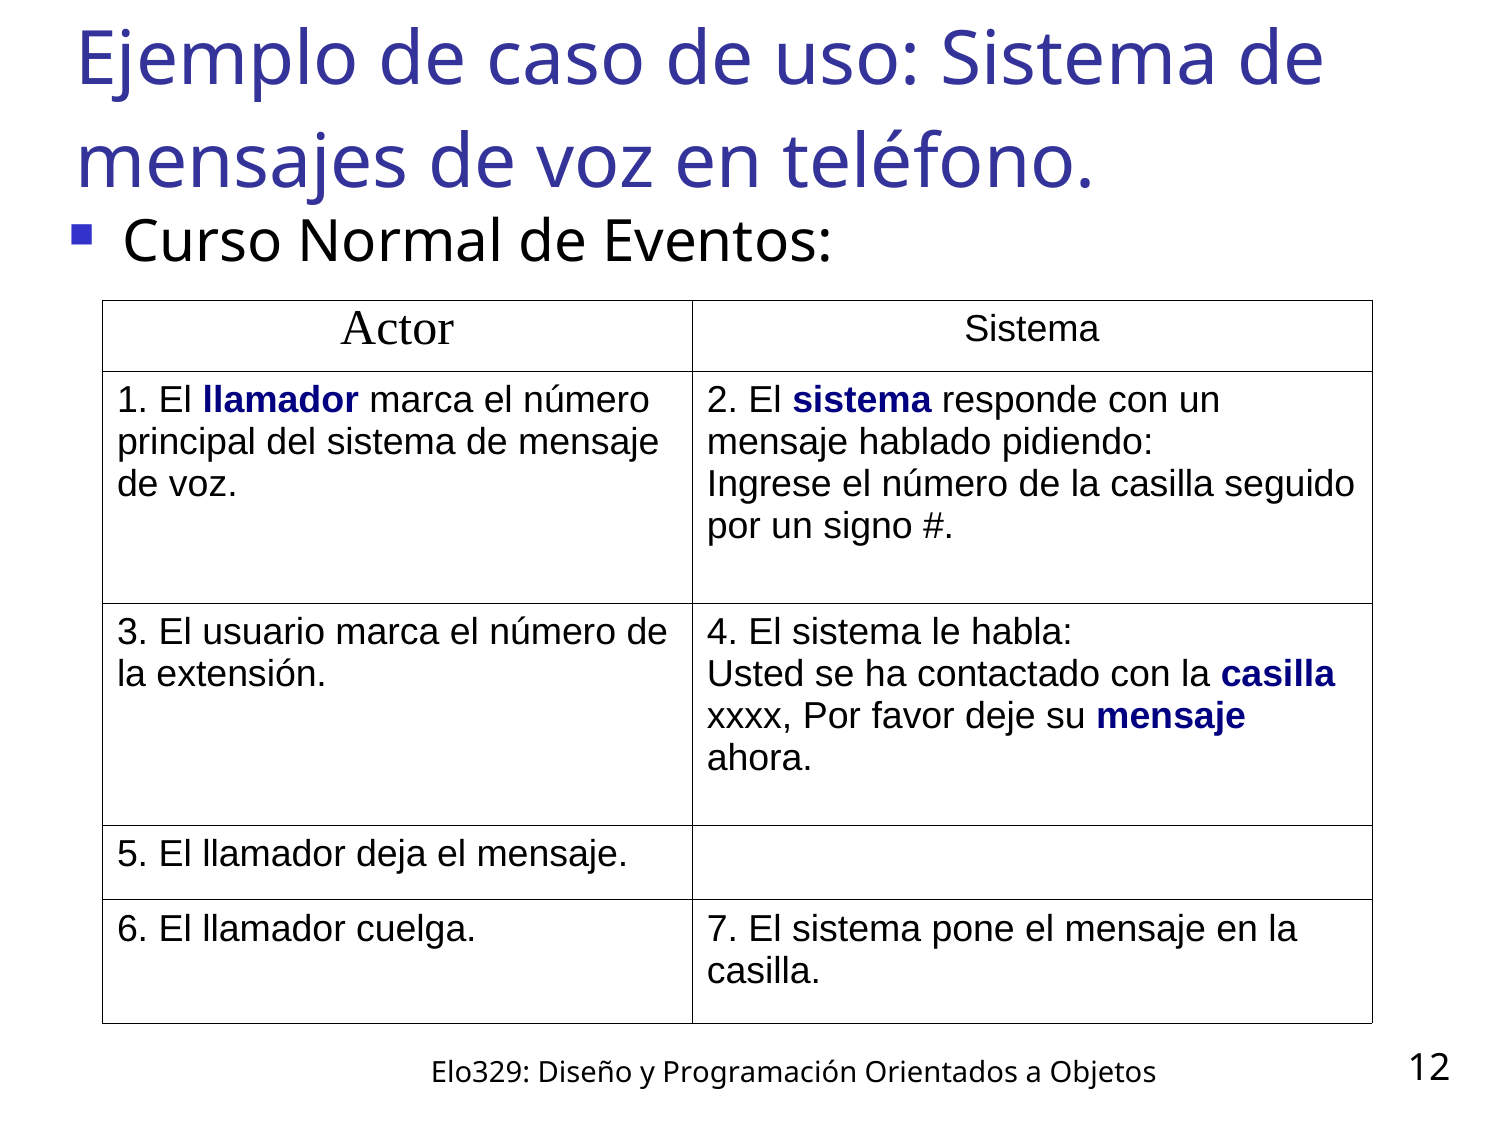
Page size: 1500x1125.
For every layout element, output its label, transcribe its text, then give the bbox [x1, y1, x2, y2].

table_cell 5. El llamador deja el mensaje. [103, 826, 692, 899]
table_cell 1. El llamador marca el número principal del sistema de mensaje de voz. [103, 372, 692, 603]
table_cell 6. El llamador cuelga. [103, 900, 692, 1023]
table_cell 4. El sistema le habla: Usted se ha contactado con la casilla xxxx, Por favor deje su mensaje ahora. [693, 604, 1372, 825]
table_cell [693, 826, 1372, 899]
table_header Sistema [693, 301, 1372, 371]
list Curso Normal de Eventos: [68, 199, 1440, 992]
table_cell 2. El sistema responde con un mensaje hablado pidiendo: Ingrese el número de la casilla seguido por un signo #. [693, 372, 1372, 603]
table_cell 3. El usuario marca el número de la extensión. [103, 604, 692, 825]
table_header Actor [103, 301, 692, 371]
table_cell 7. El sistema pone el mensaje en la casilla. [693, 900, 1372, 1023]
title Ejemplo de caso de uso: Sistema de mensajes de voz en teléfono. [75, 23, 1426, 190]
